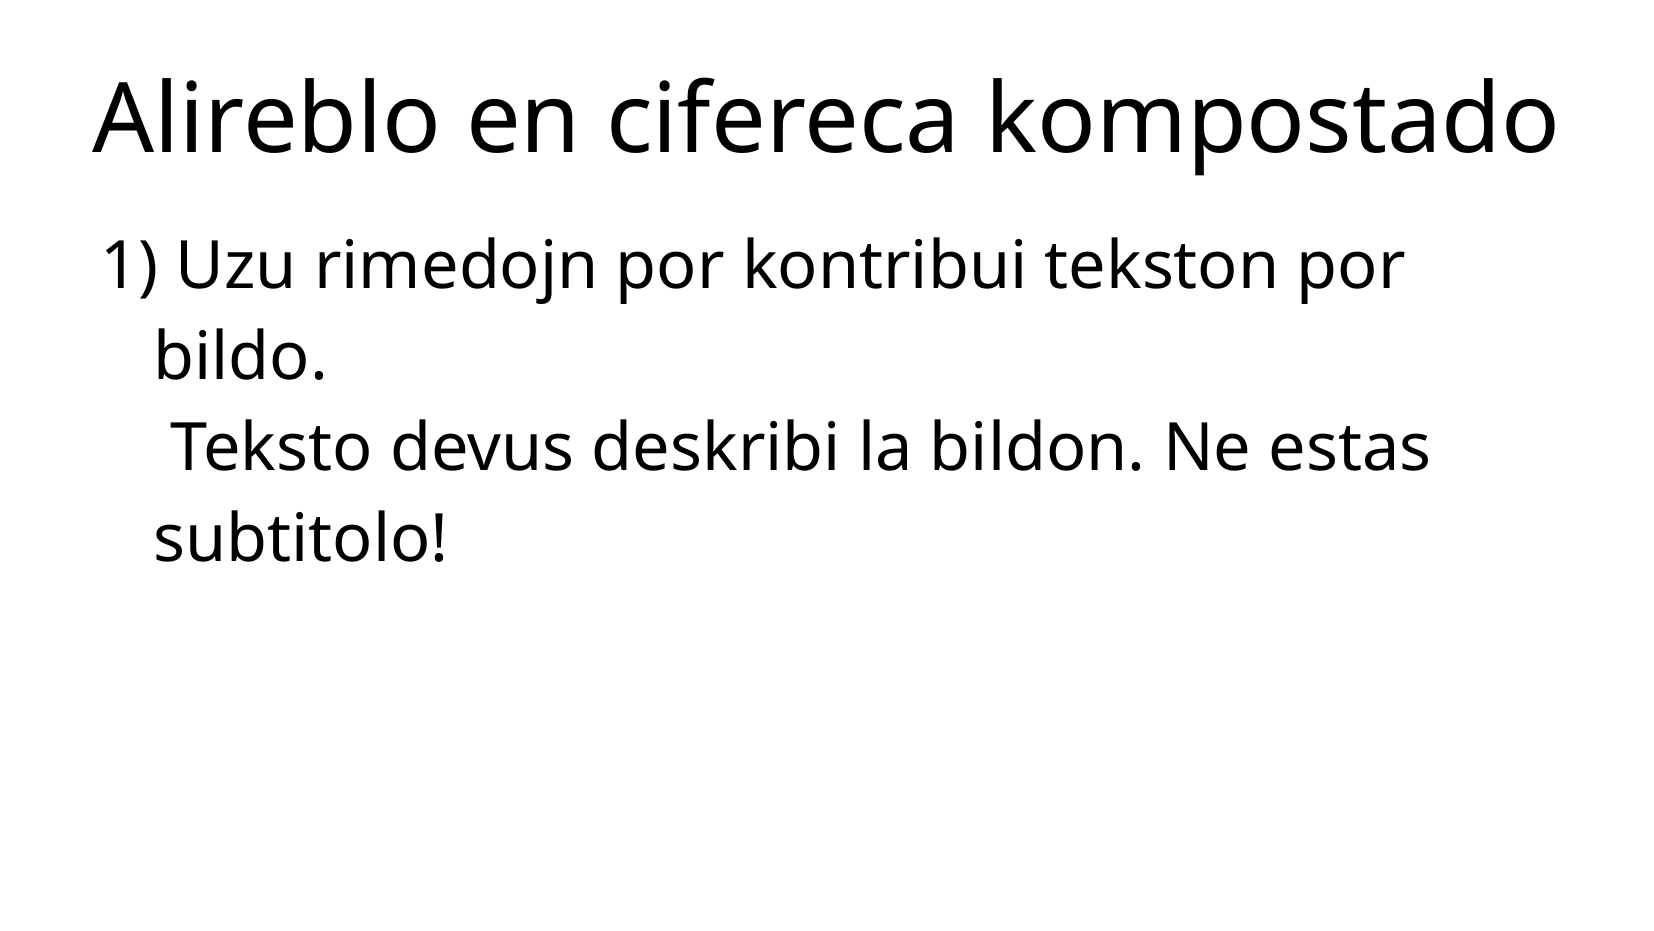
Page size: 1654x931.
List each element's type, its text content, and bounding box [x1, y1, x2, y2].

title Alireblo en cifereca kompostado [82, 37, 1571, 193]
list Uzu rimedojn por kontribui tekston por bildo. Teksto devus deskribi la bildon. Ne estas subtitolo! [82, 217, 1571, 758]
